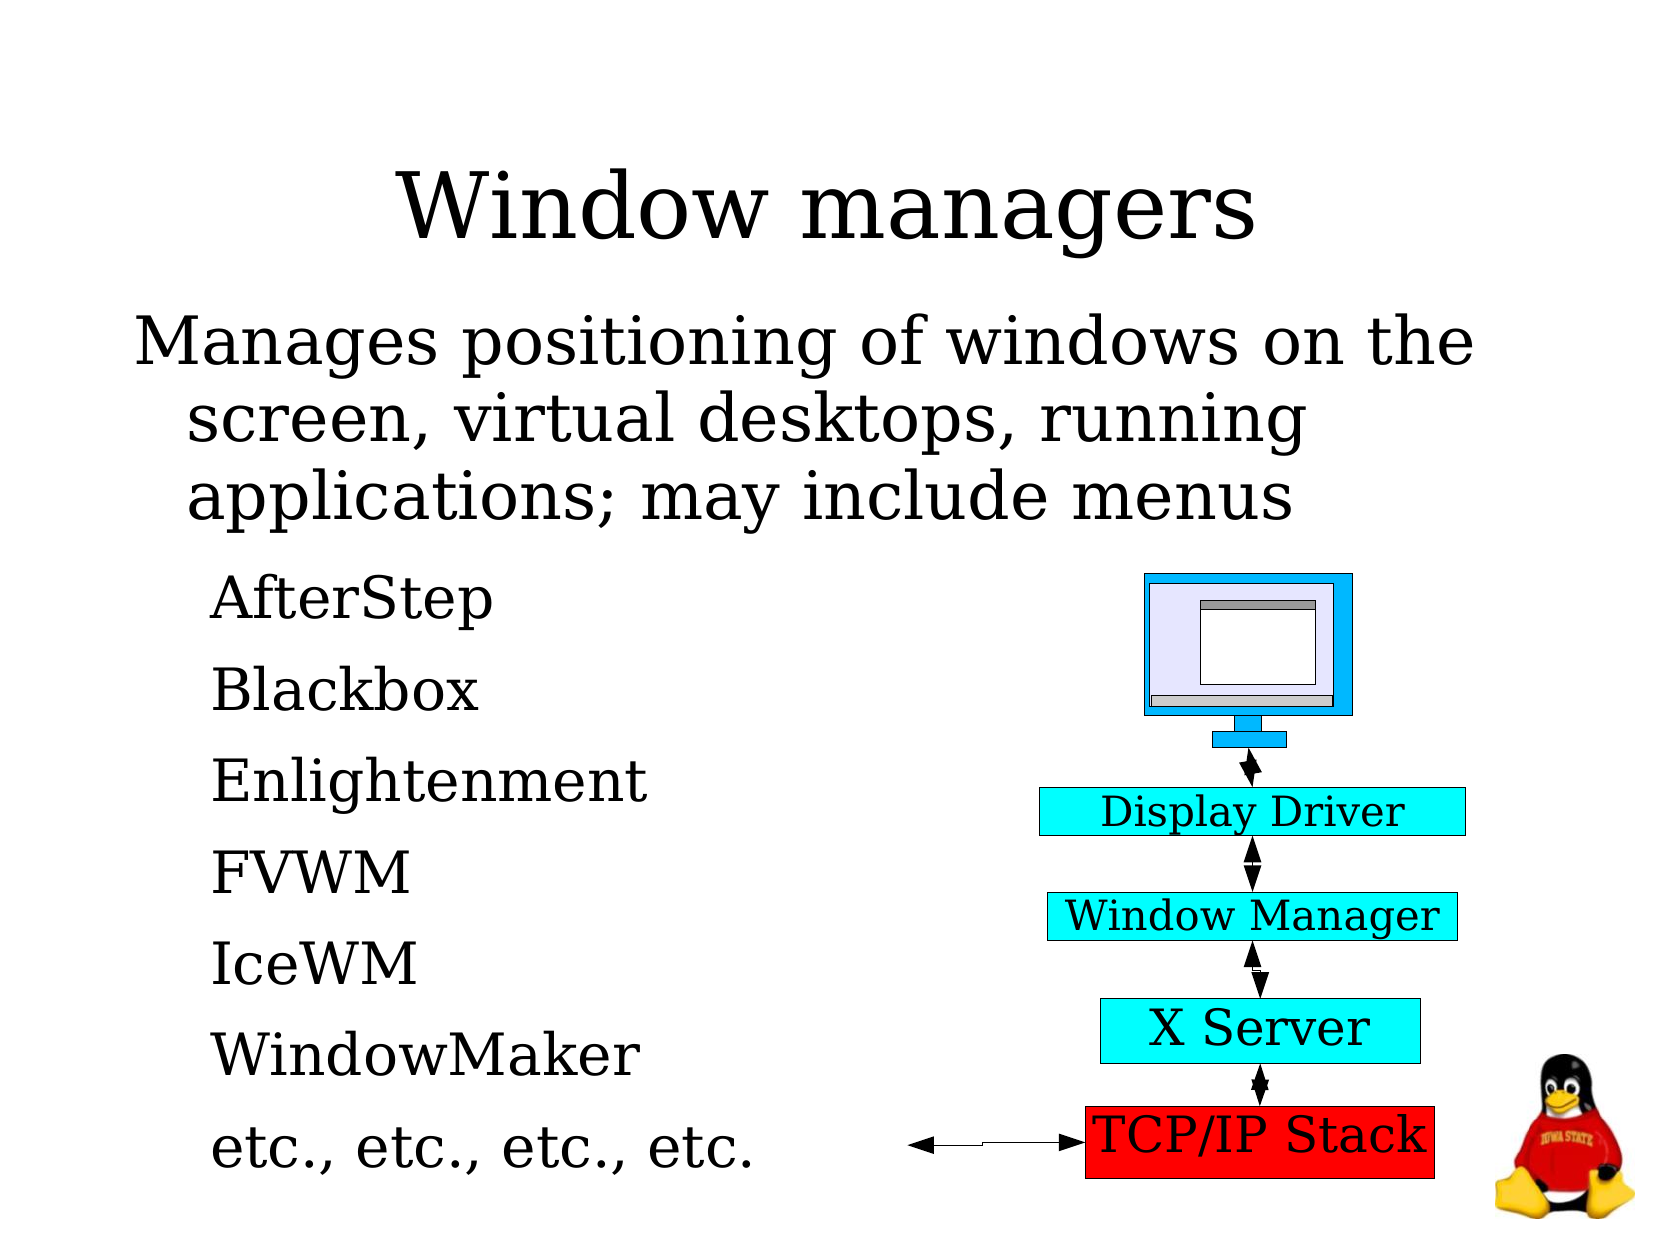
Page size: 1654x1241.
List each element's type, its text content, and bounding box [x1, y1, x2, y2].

text_box [1144, 573, 1353, 748]
list Manages positioning of windows on the screen, virtual desktops, running applications; may include menus AfterStep Blackbox Enlightenment FVWM IceWM WindowMaker etc., etc., etc., etc. [115, 302, 1528, 1208]
text_box Window Manager [1047, 892, 1458, 941]
title Window managers [121, 98, 1534, 315]
text_box X Server [1100, 998, 1421, 1064]
picture [1495, 1054, 1635, 1219]
text_box Display Driver [1039, 787, 1466, 836]
text_box TCP/IP Stack [1085, 1106, 1435, 1179]
